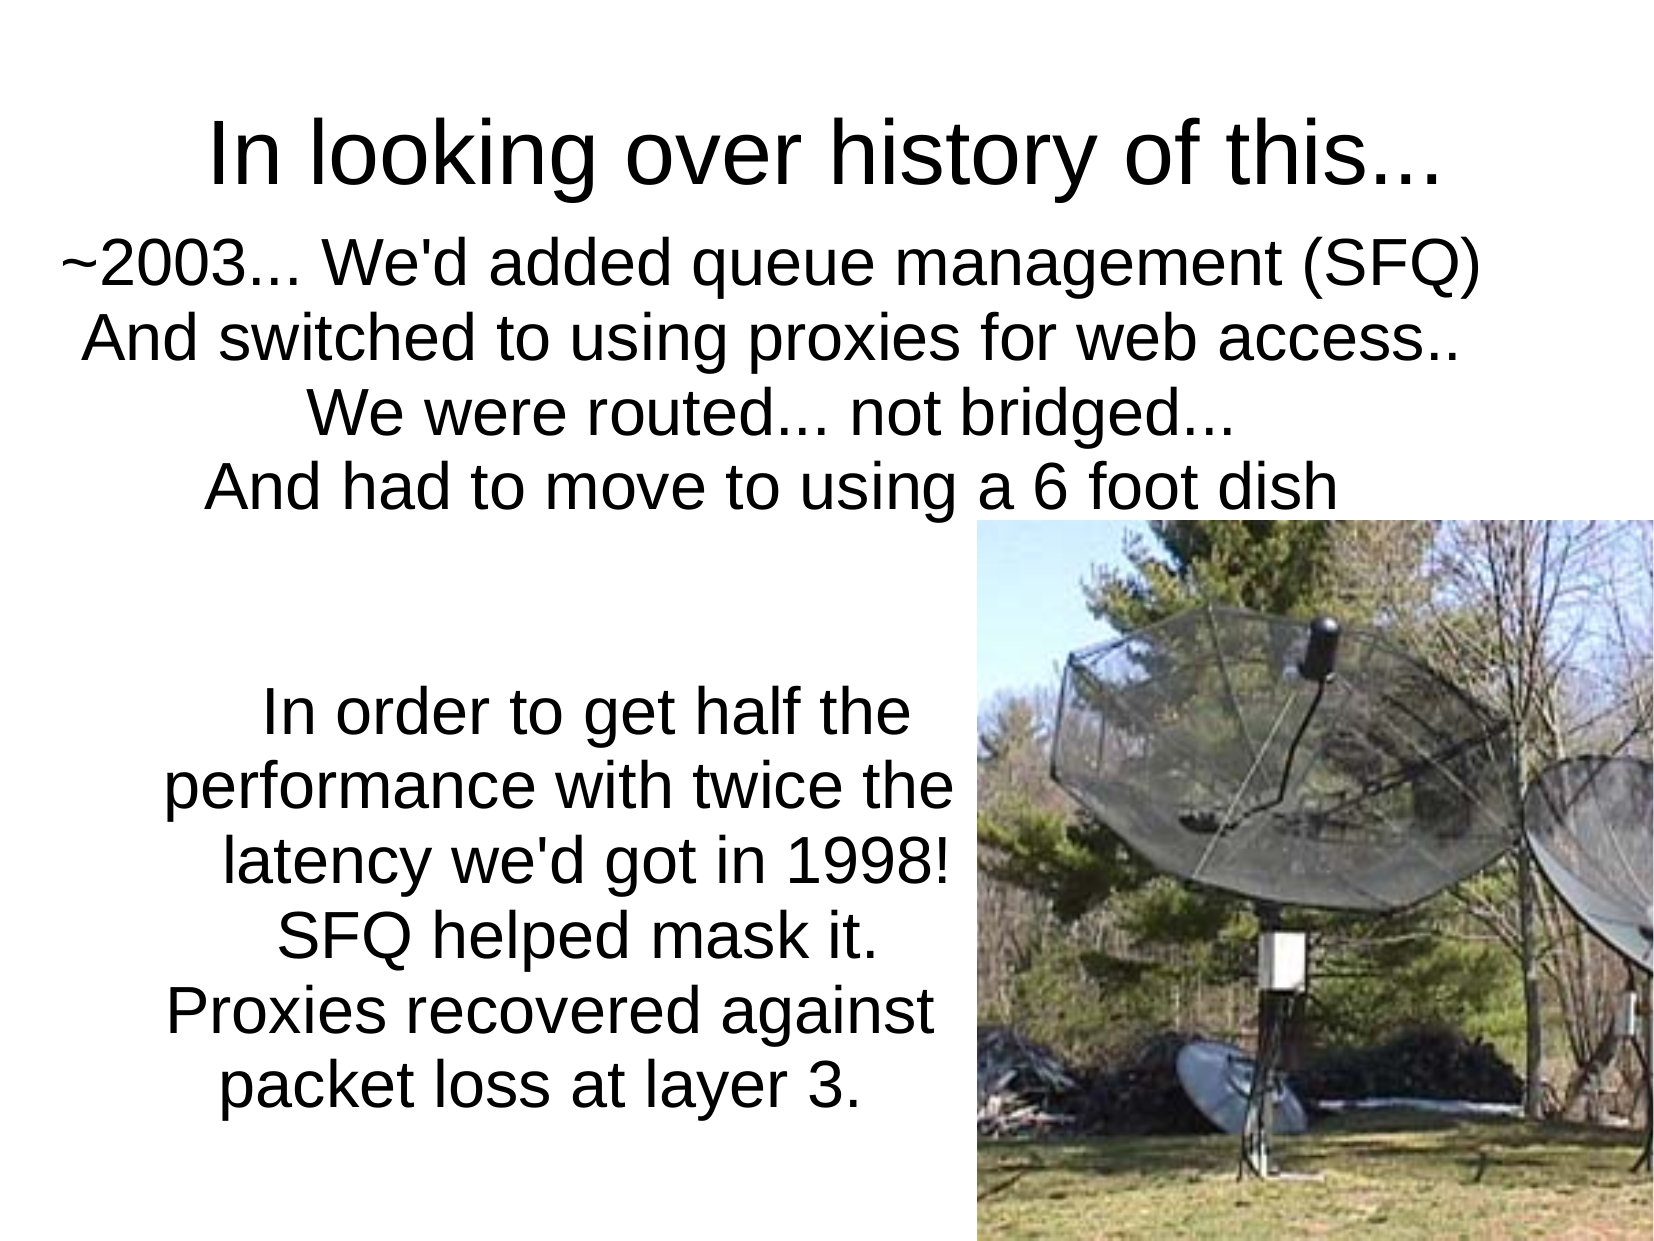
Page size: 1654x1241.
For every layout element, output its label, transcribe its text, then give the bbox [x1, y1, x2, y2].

picture [977, 520, 1654, 1241]
title In looking over history of this... [82, 49, 1571, 257]
subtitle ~2003... We'd added queue management (SFQ) And switched to using proxies for web access.. We were routed... not bridged... And had to move to using a 6 foot dish In order to get half the performance with twice the latency we'd got in 1998! SFQ helped mask it. Proxies recovered against packet loss at layer 3. [45, 151, 1501, 1196]
